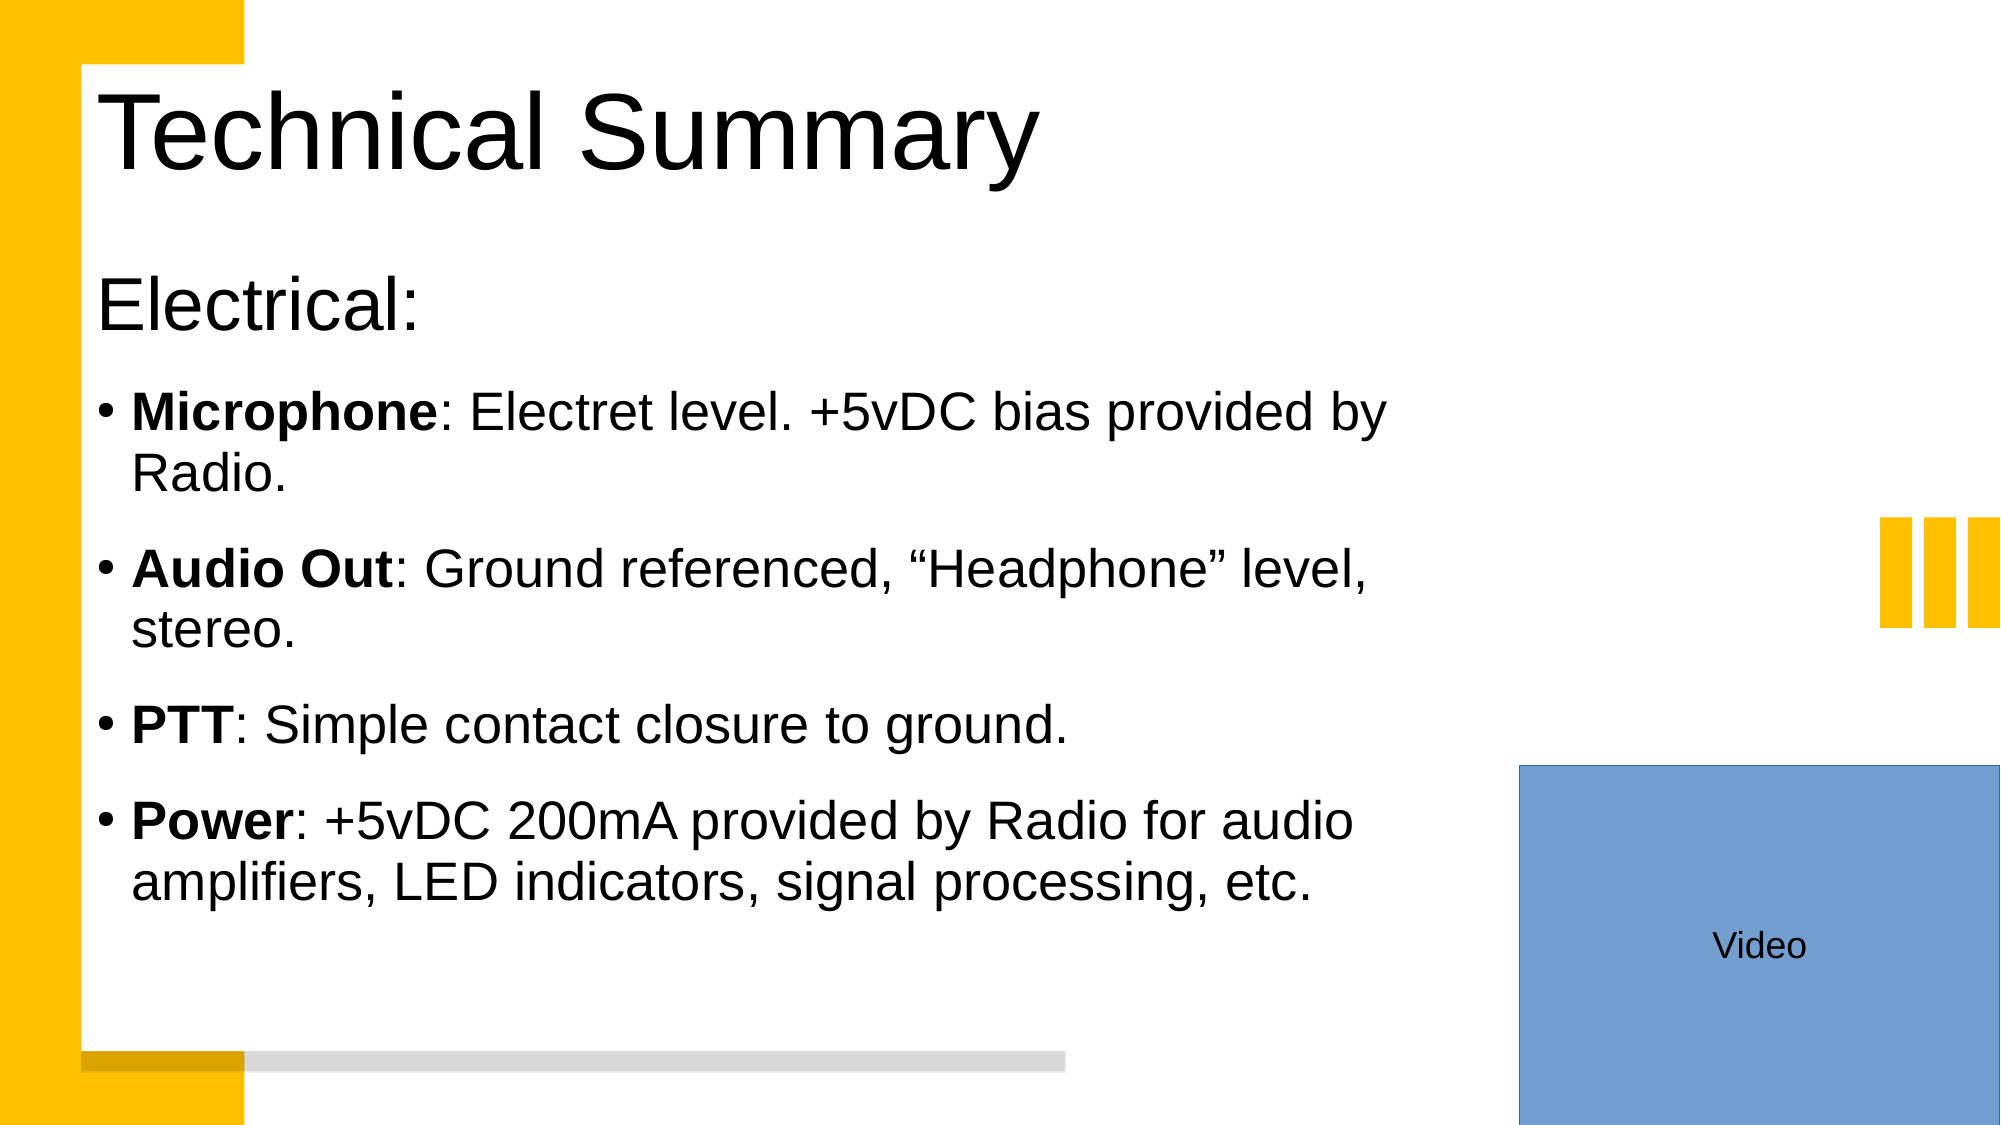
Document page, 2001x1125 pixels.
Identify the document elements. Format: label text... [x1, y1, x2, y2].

text_box [0, 0, 2000, 1125]
text_box Technical Summary [81, 64, 1921, 201]
text_box Electrical: Microphone: Electret level. +5vDC bias provided by Radio. Audio Out: Ground referenced, “Headphone” level, stereo. PTT: Simple contact closure to ground. Power: +5vDC 200mA provided by Radio for audio amplifiers, LED indicators, signal processing, etc. [81, 254, 1516, 1036]
text_box Video [1519, 765, 2000, 1125]
